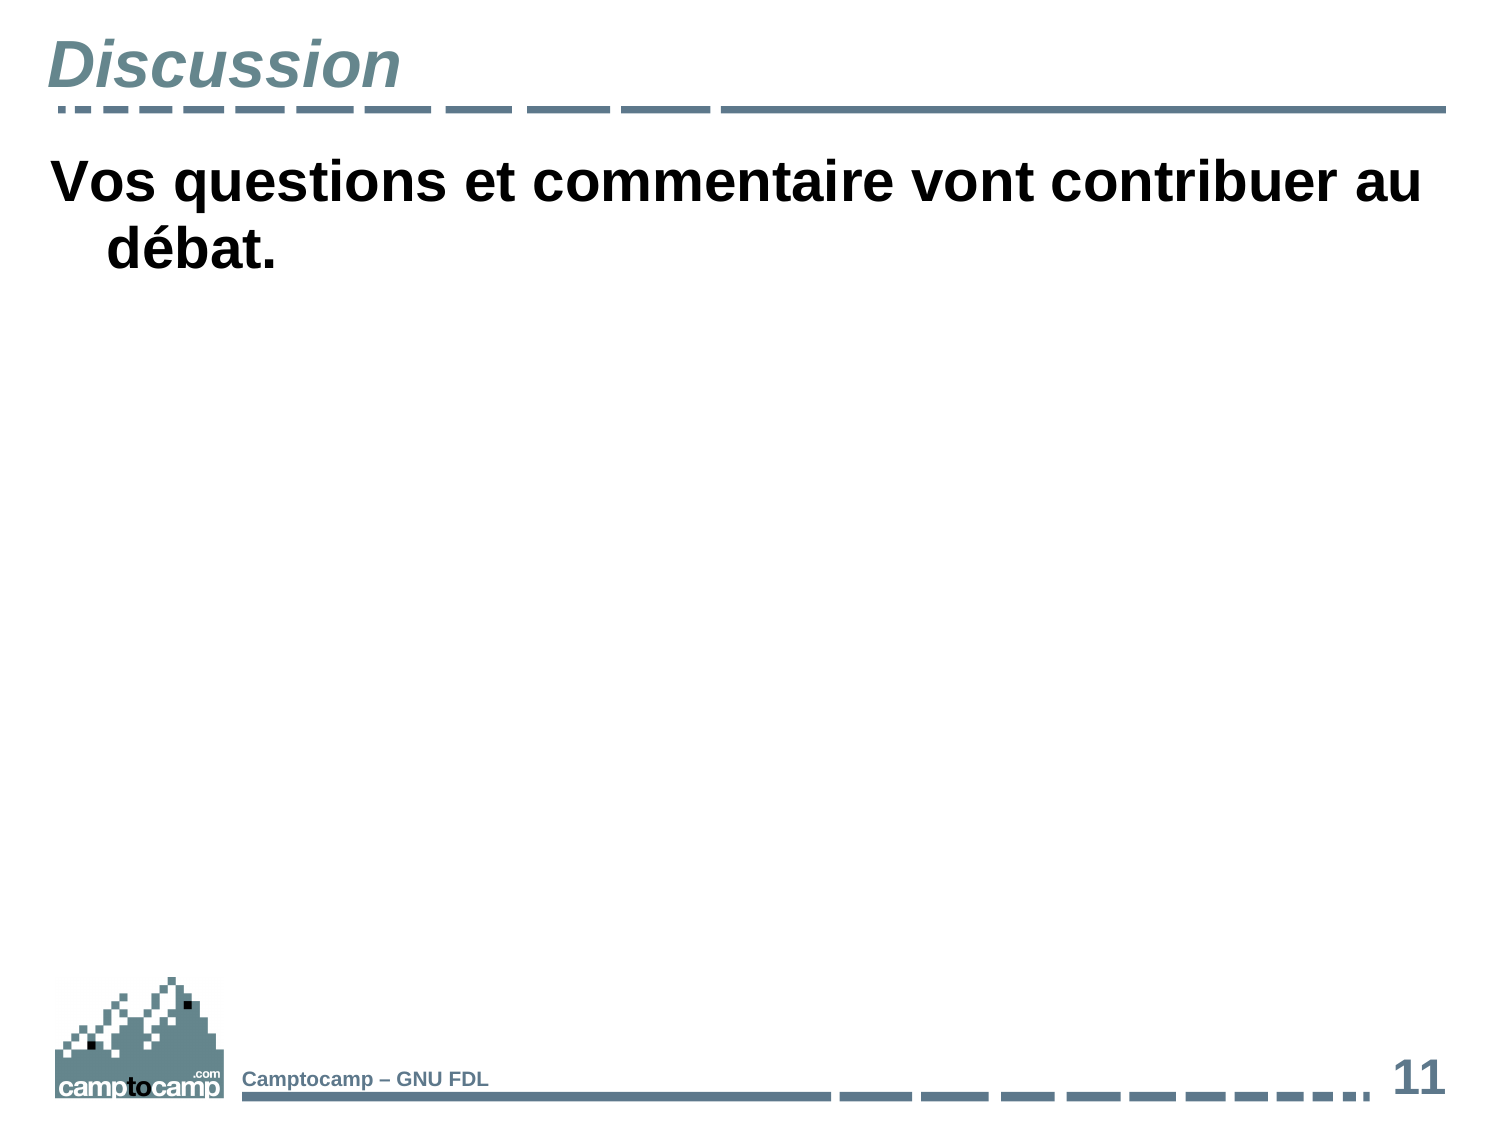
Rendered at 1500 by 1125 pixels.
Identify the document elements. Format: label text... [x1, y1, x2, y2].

title Discussion [47, 10, 1447, 116]
picture [55, 999, 224, 1101]
list Vos questions et commentaire vont contribuer au débat. [50, 147, 1447, 999]
